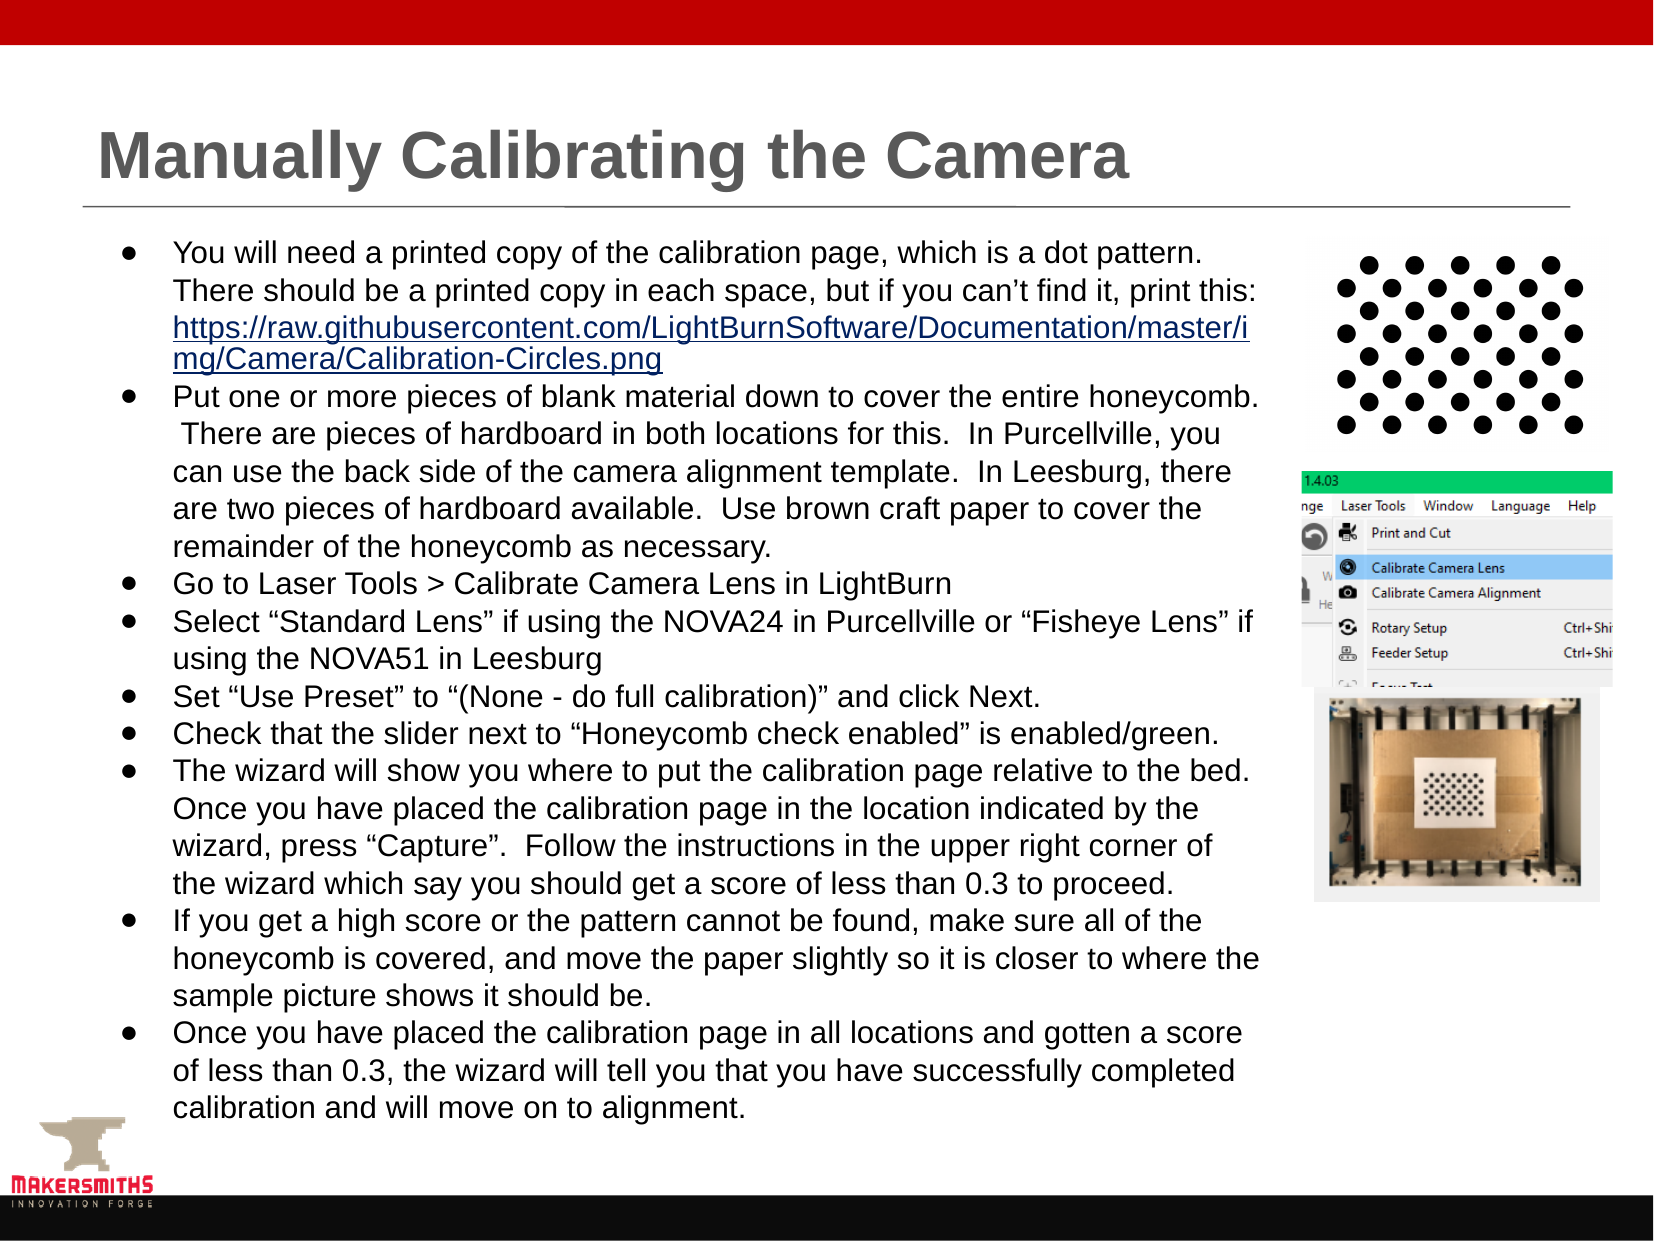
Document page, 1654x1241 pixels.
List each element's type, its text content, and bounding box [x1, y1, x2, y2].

picture [5, 1109, 158, 1216]
picture [1301, 471, 1613, 902]
title Manually Calibrating the Camera [82, 51, 1571, 207]
picture [1305, 236, 1609, 452]
text_box You will need a printed copy of the calibration page, which is a dot pattern. There should be a printed copy in each space, but if you can’t find it, print this: https://raw.githubusercontent.com/LightBurnSoftware/Documentation/master/img/Camera/Calibration-Circles.png Put one or more pieces of blank material down to cover the entire honeycomb. There are pieces of hardboard in both locations for this. In Purcellville, you can use the back side of the camera alignment template. In Leesburg, there are two pieces of hardboard available. Use brown craft paper to cover the remainder of the honeycomb as necessary. Go to Laser Tools > Calibrate Camera Lens in LightBurn Select “Standard Lens” if using the NOVA24 in Purcellville or “Fisheye Lens” if using the NOVA51 in Leesburg Set “Use Preset” to “(None - do full calibration)” and click Next. Check that the slider next to “Honeycomb check enabled” is enabled/green. The wizard will show you where to put the calibration page relative to the bed. Once you have placed the calibration page in the location indicated by the wizard, press “Capture”. Follow the instructions in the upper right corner of the wizard which say you should get a score of less than 0.3 to proceed. If you get a high score or the pattern cannot be found, make sure all of the honeycomb is covered, and move the paper slightly so it is closer to where the sample picture shows it should be. Once you have placed the calibration page in all locations and gotten a score of less than 0.3, the wizard will tell you that you have successfully completed calibration and will move on to alignment. [82, 217, 1281, 1124]
